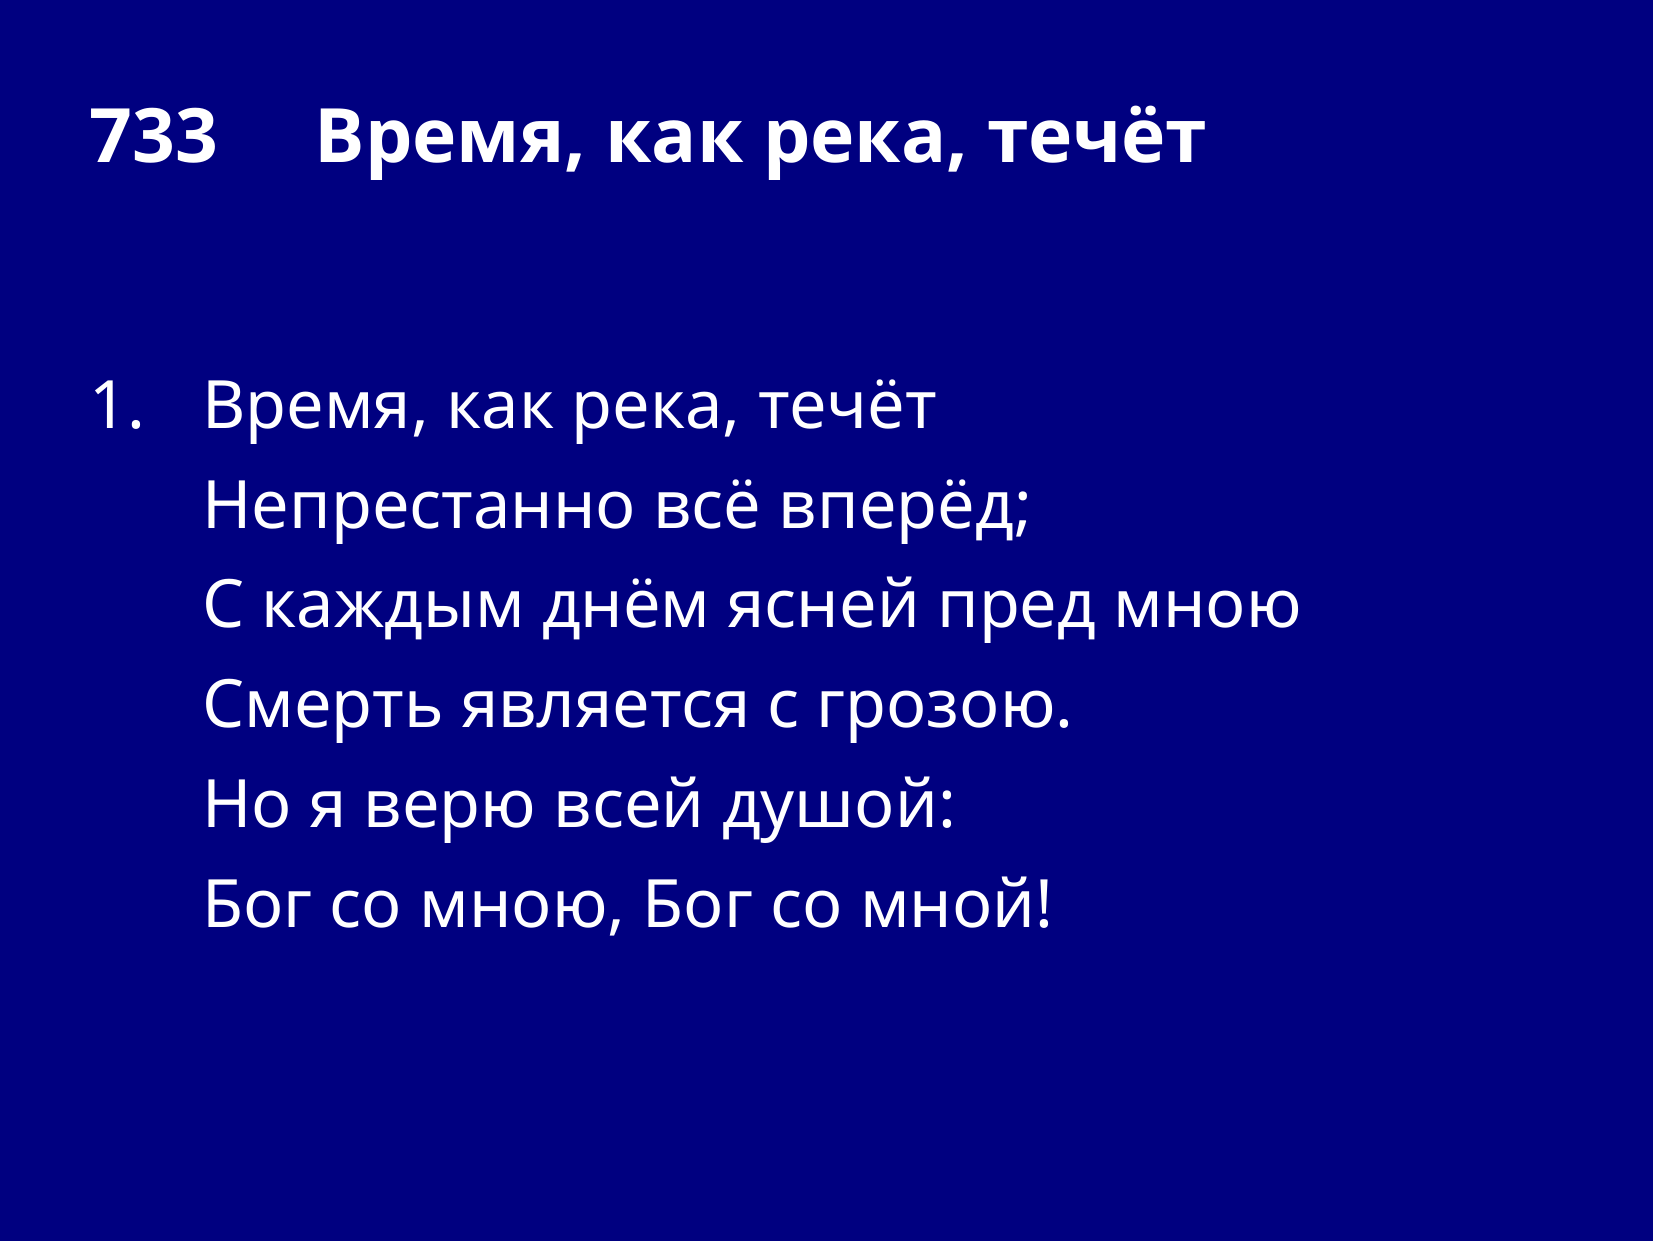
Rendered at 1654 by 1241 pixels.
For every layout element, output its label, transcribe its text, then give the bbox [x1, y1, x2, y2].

text_box 733 Время, как река, течёт [75, 75, 1576, 188]
text_box 1. Время, как река, течёт Непрестанно всё вперёд; С каждым днём ясней пред мною Смерть является с грозою. Но я верю всей душой: Бог со мною, Бог со мной! [75, 188, 1576, 1163]
